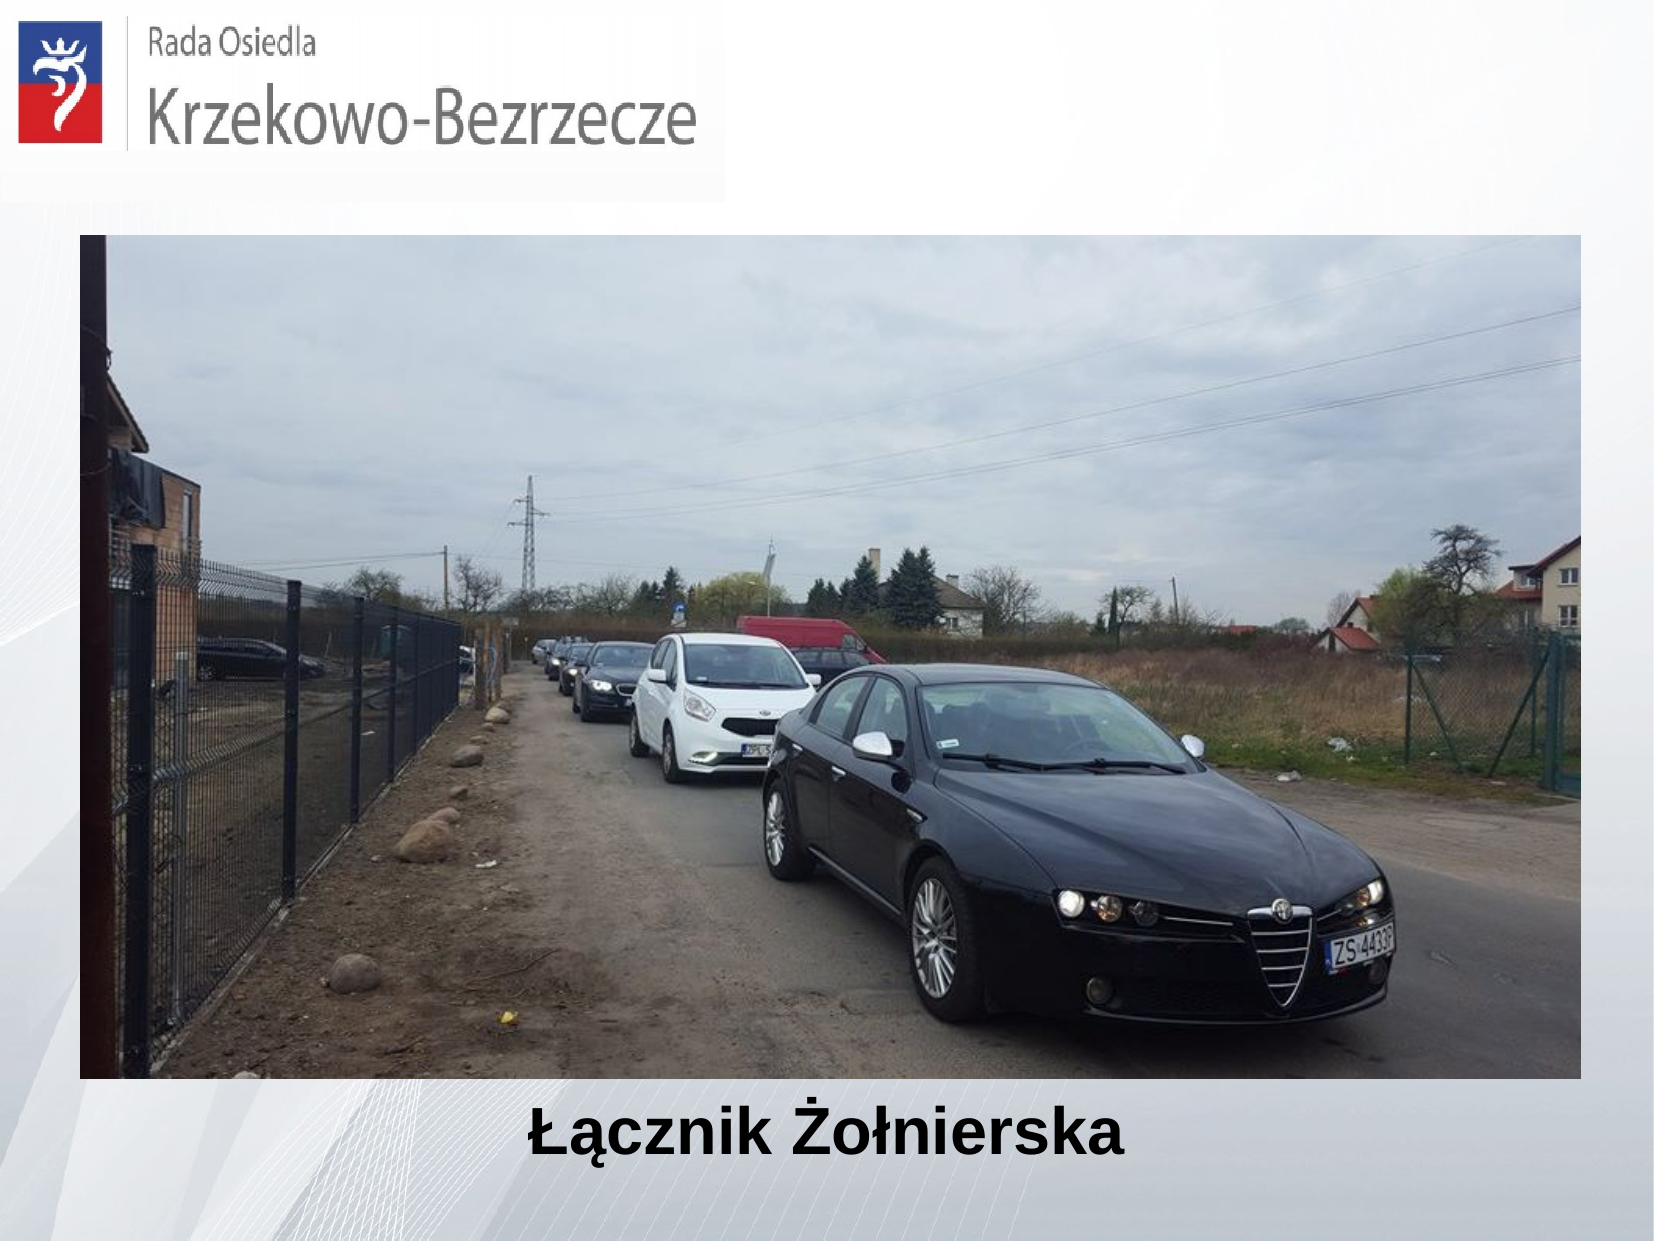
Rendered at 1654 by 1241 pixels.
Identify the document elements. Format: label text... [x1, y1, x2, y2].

title Łącznik Żołnierska [82, 1027, 1571, 1235]
picture [0, 0, 1654, 1241]
